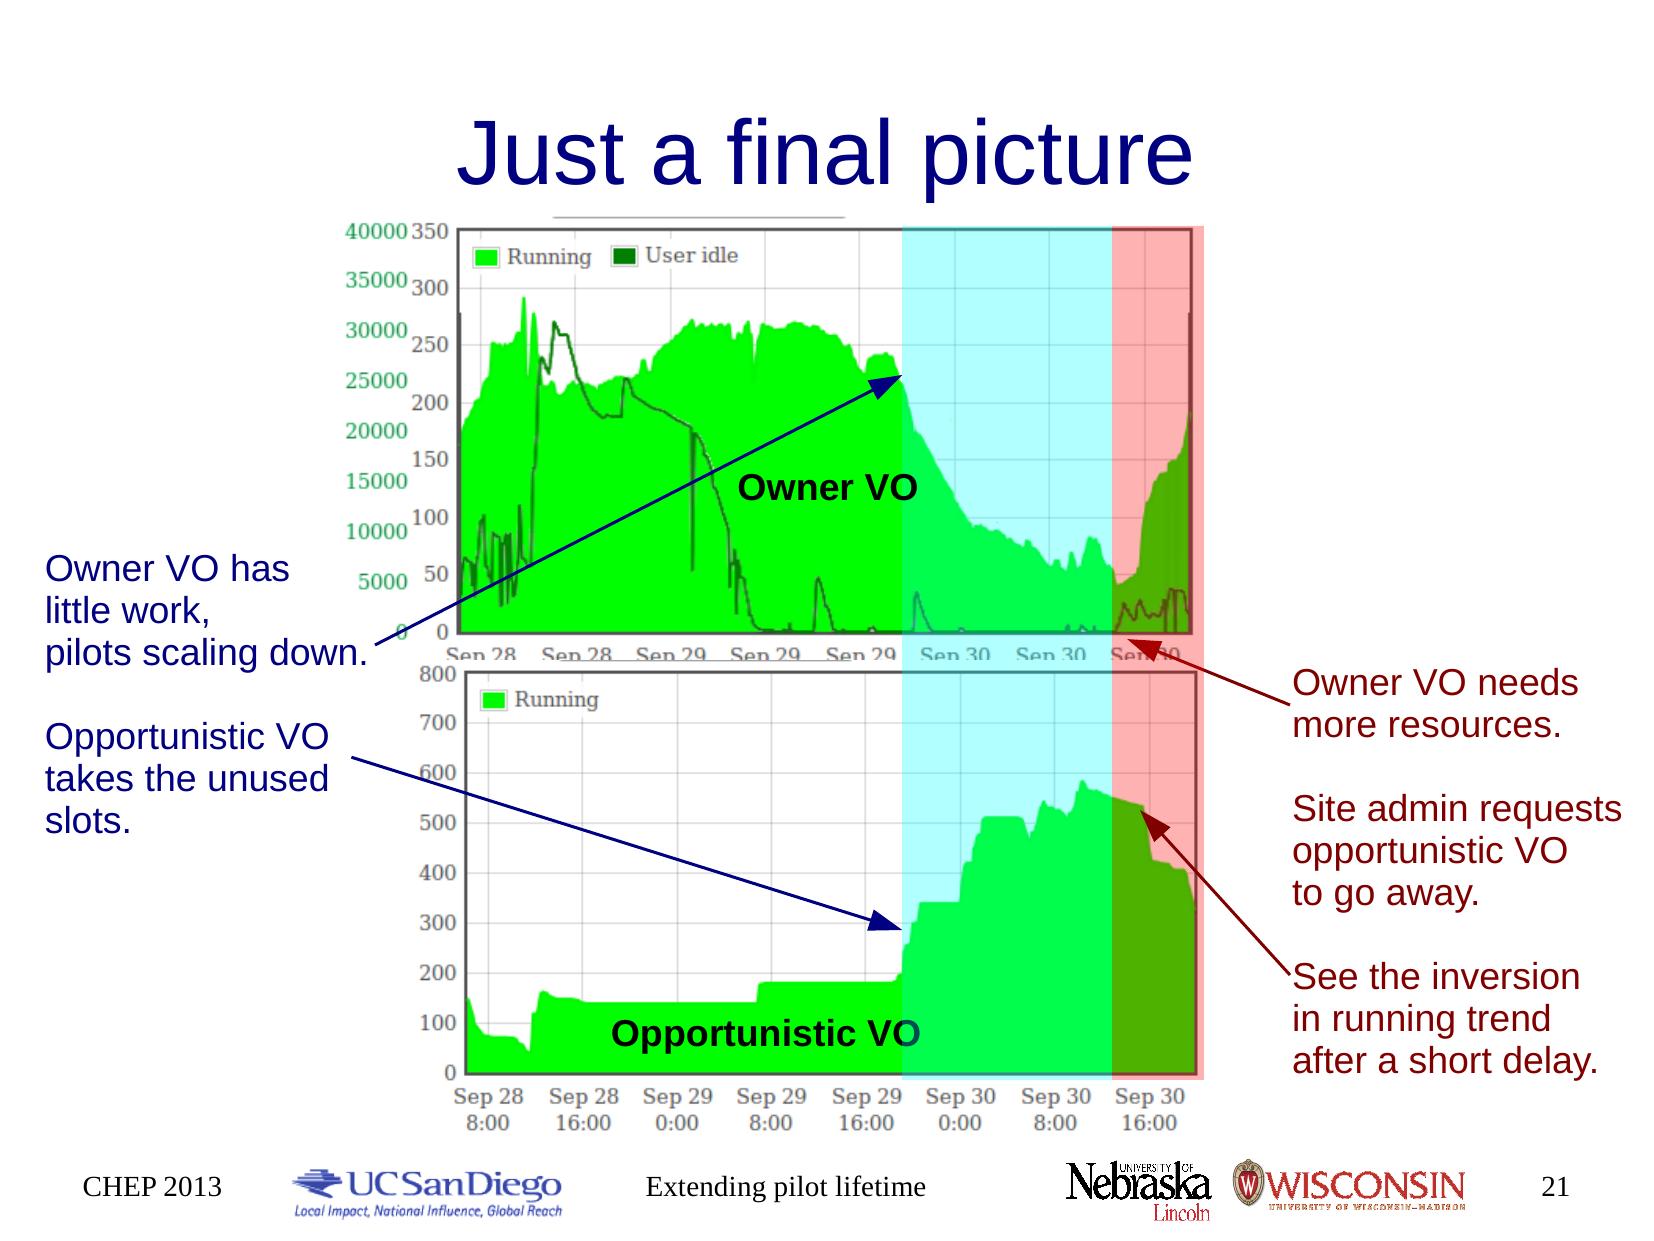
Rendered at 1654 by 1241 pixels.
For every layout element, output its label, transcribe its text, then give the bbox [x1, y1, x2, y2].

picture [1232, 1158, 1465, 1210]
text_box Owner VO [722, 458, 934, 516]
text_box [902, 225, 1204, 1081]
picture [384, 470, 902, 929]
title Just a final picture [82, 49, 1571, 257]
text_box Owner VO has little work, pilots scaling down. Opportunistic VO takes the unused slots. [30, 540, 384, 849]
text_box Owner VO needs more resources. Site admin requests opportunistic VO to go away. See the inversion in running trend after a short delay. [1277, 653, 1638, 1089]
text_box Opportunistic VO [595, 1005, 902, 1062]
picture [1066, 1160, 1212, 1221]
picture [292, 1169, 563, 1220]
picture [328, 257, 902, 638]
picture [746, 377, 902, 458]
picture [416, 780, 1204, 1141]
